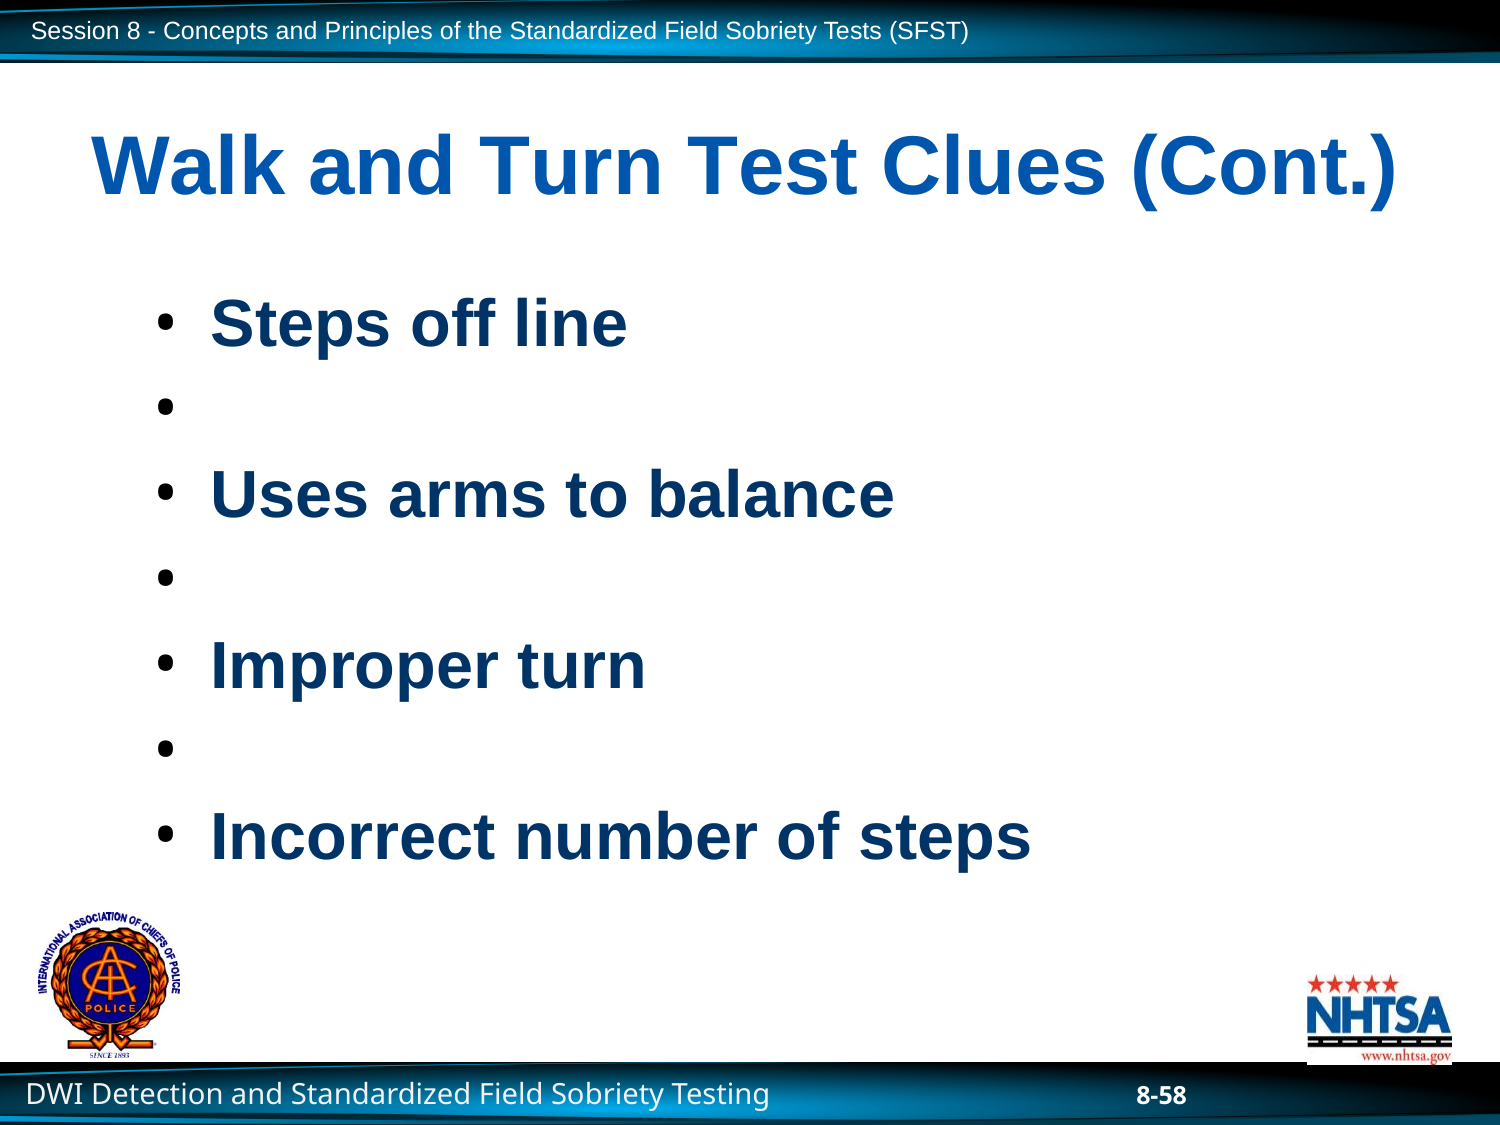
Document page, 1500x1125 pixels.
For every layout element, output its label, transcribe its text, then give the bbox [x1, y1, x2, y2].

list Steps off line Uses arms to balance Improper turn Incorrect number of steps [153, 280, 1471, 895]
title Walk and Turn Test Clues (Cont.) [85, 111, 1406, 207]
text_box 8-58 [1121, 1067, 1471, 1125]
